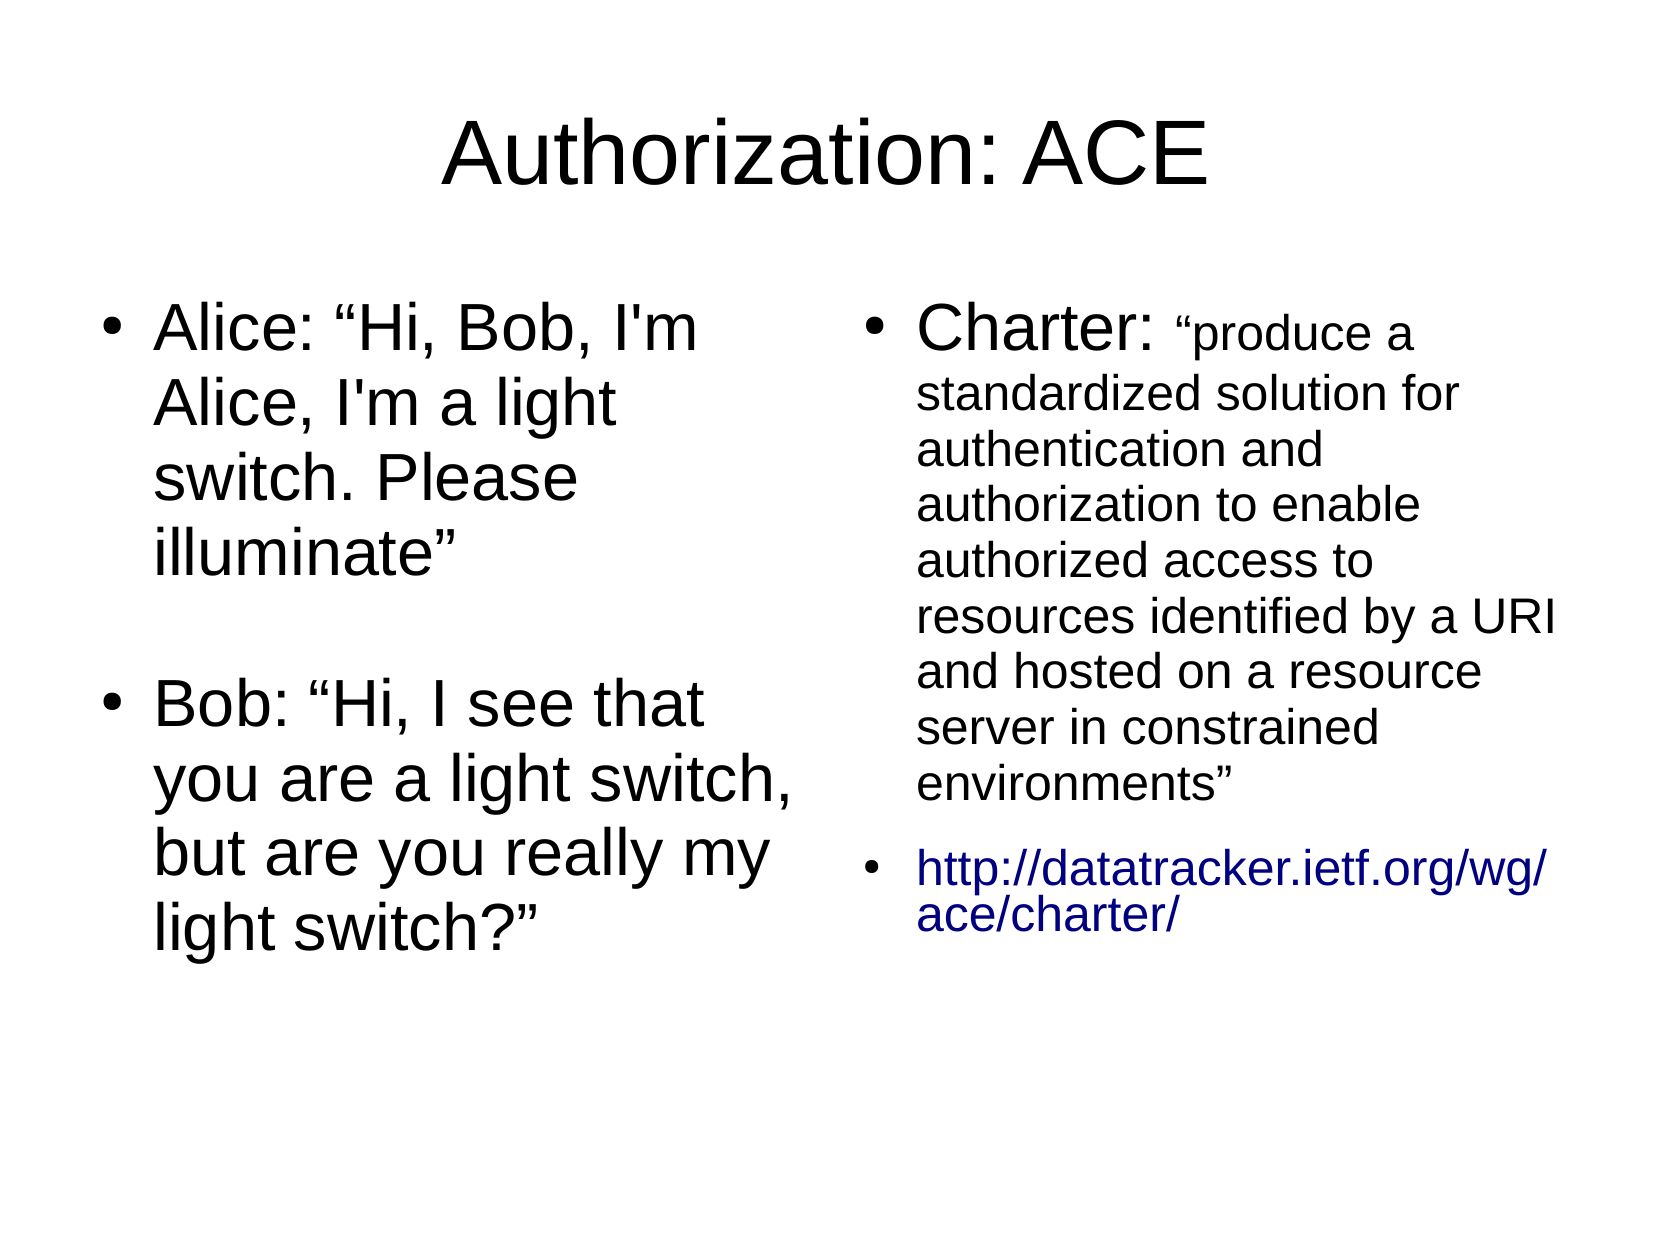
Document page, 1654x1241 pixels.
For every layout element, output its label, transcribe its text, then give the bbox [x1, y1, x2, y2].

list Alice: “Hi, Bob, I'm Alice, I'm a light switch. Please illuminate” [82, 290, 809, 634]
title Authorization: ACE [82, 49, 1571, 257]
list Charter: “produce a standardized solution for authentication and authorization to enable authorized access to resources identified by a URI and hosted on a resource server in constrained environments” http://datatracker.ietf.org/wg/ace/charter/ [845, 290, 1572, 1010]
list Bob: “Hi, I see that you are a light switch, but are you really my light switch?” [82, 665, 809, 1009]
